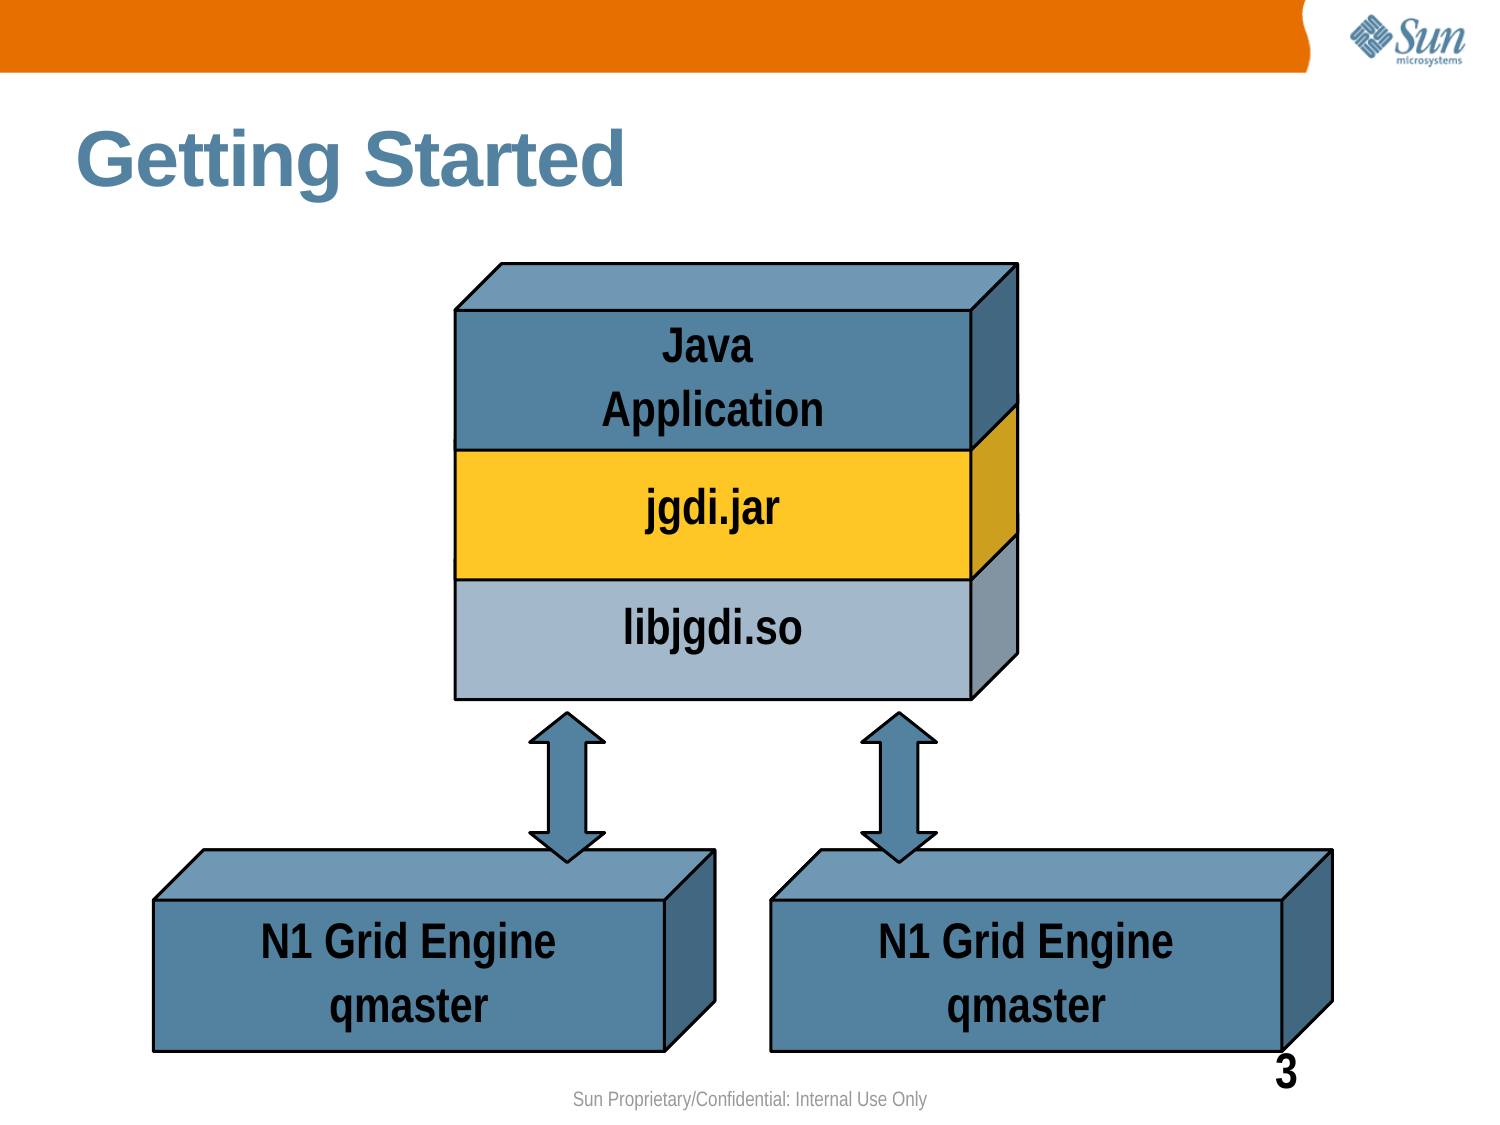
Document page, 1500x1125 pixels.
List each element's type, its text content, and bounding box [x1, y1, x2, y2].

title Getting Started [75, 122, 1438, 228]
text_box N1 Grid Engine qmaster [770, 901, 1281, 1052]
picture [0, 0, 1500, 75]
text_box jgdi.jar [455, 451, 970, 580]
text_box [529, 712, 605, 863]
text_box libjgdi.so [455, 580, 970, 700]
text_box N1 Grid Engine qmaster [153, 901, 664, 1052]
text_box Java Application [455, 311, 970, 451]
text_box [861, 712, 937, 863]
text_box [648, 483, 652, 542]
